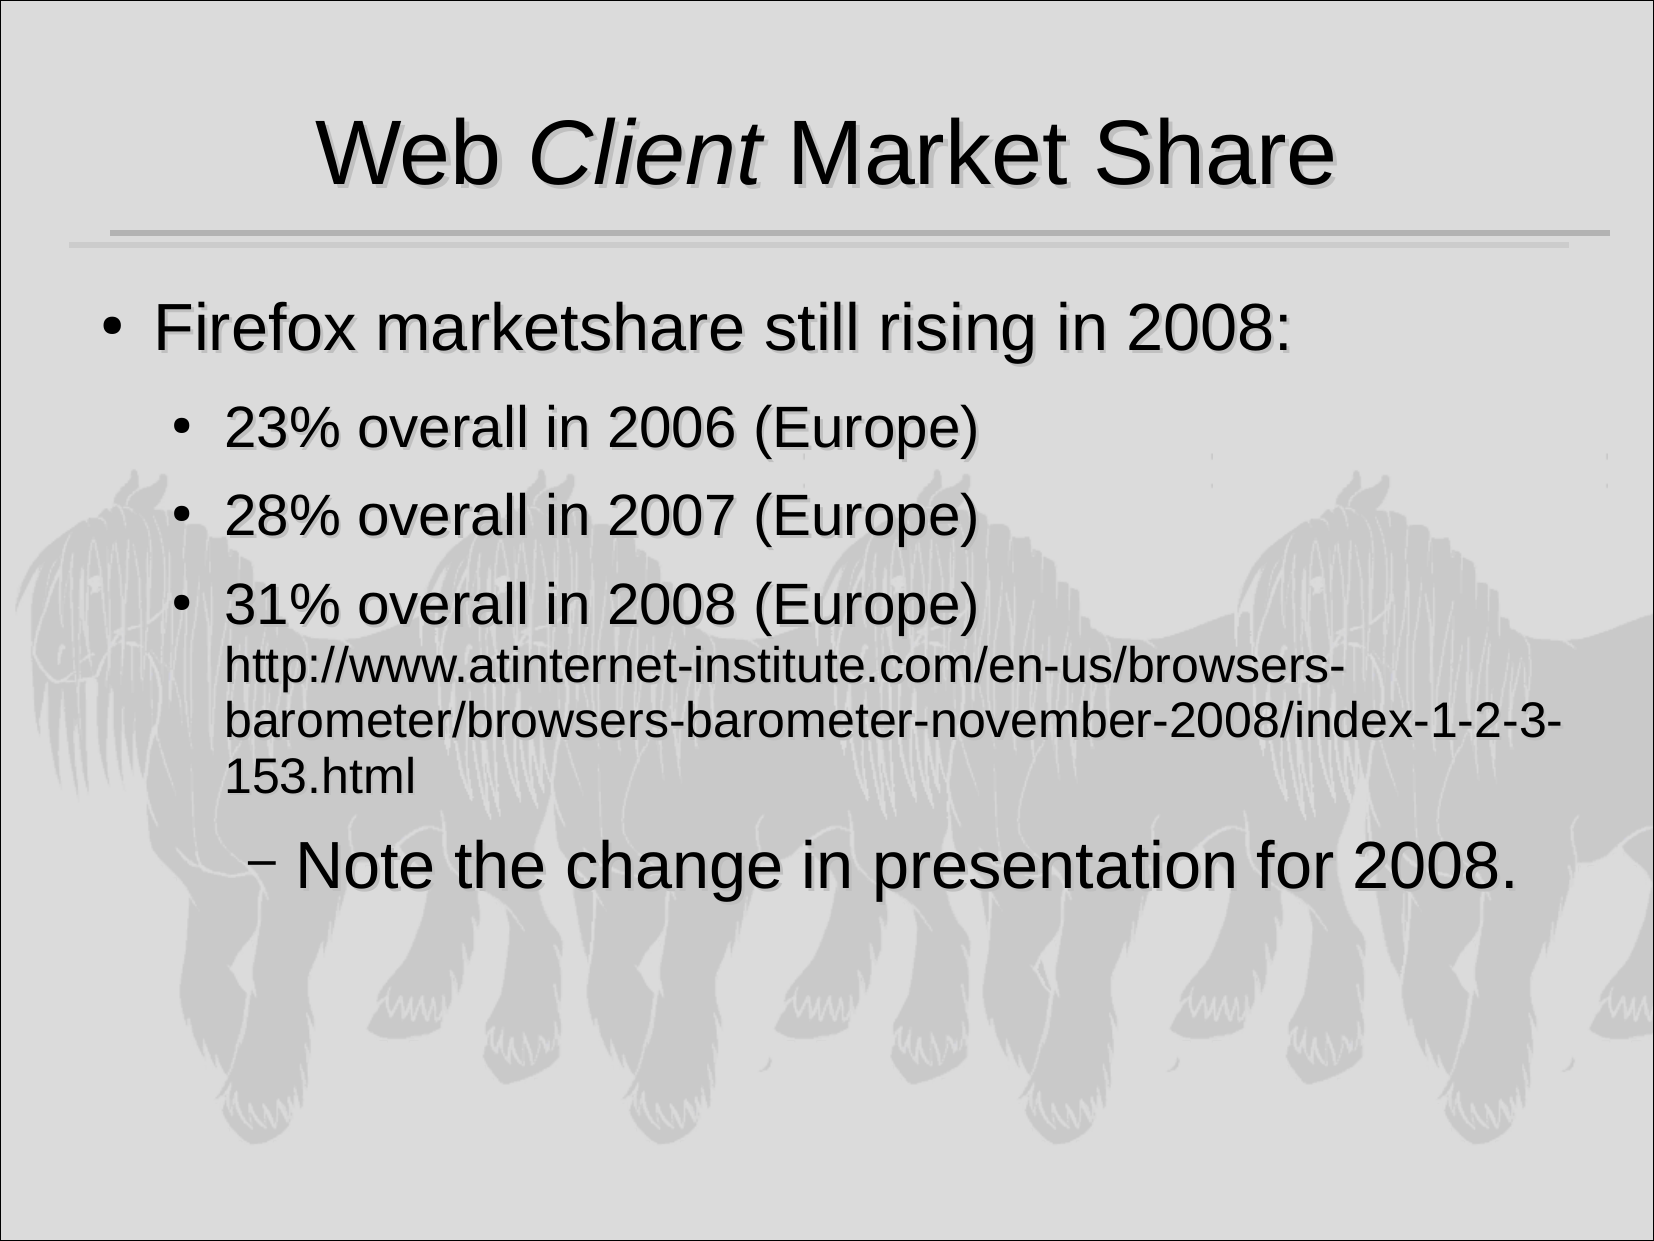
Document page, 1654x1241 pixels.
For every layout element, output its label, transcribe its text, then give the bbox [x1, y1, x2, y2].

list Firefox marketshare still rising in 2008: 23% overall in 2006 (Europe) 28% overall in 2007 (Europe) 31% overall in 2008 (Europe) http://www.atinternet-institute.com/en-us/browsers-barometer/browsers-barometer-november-2008/index-1-2-3-153.html Note the change in presentation for 2008. [82, 290, 1571, 1094]
title Web Client Market Share [82, 56, 1571, 250]
